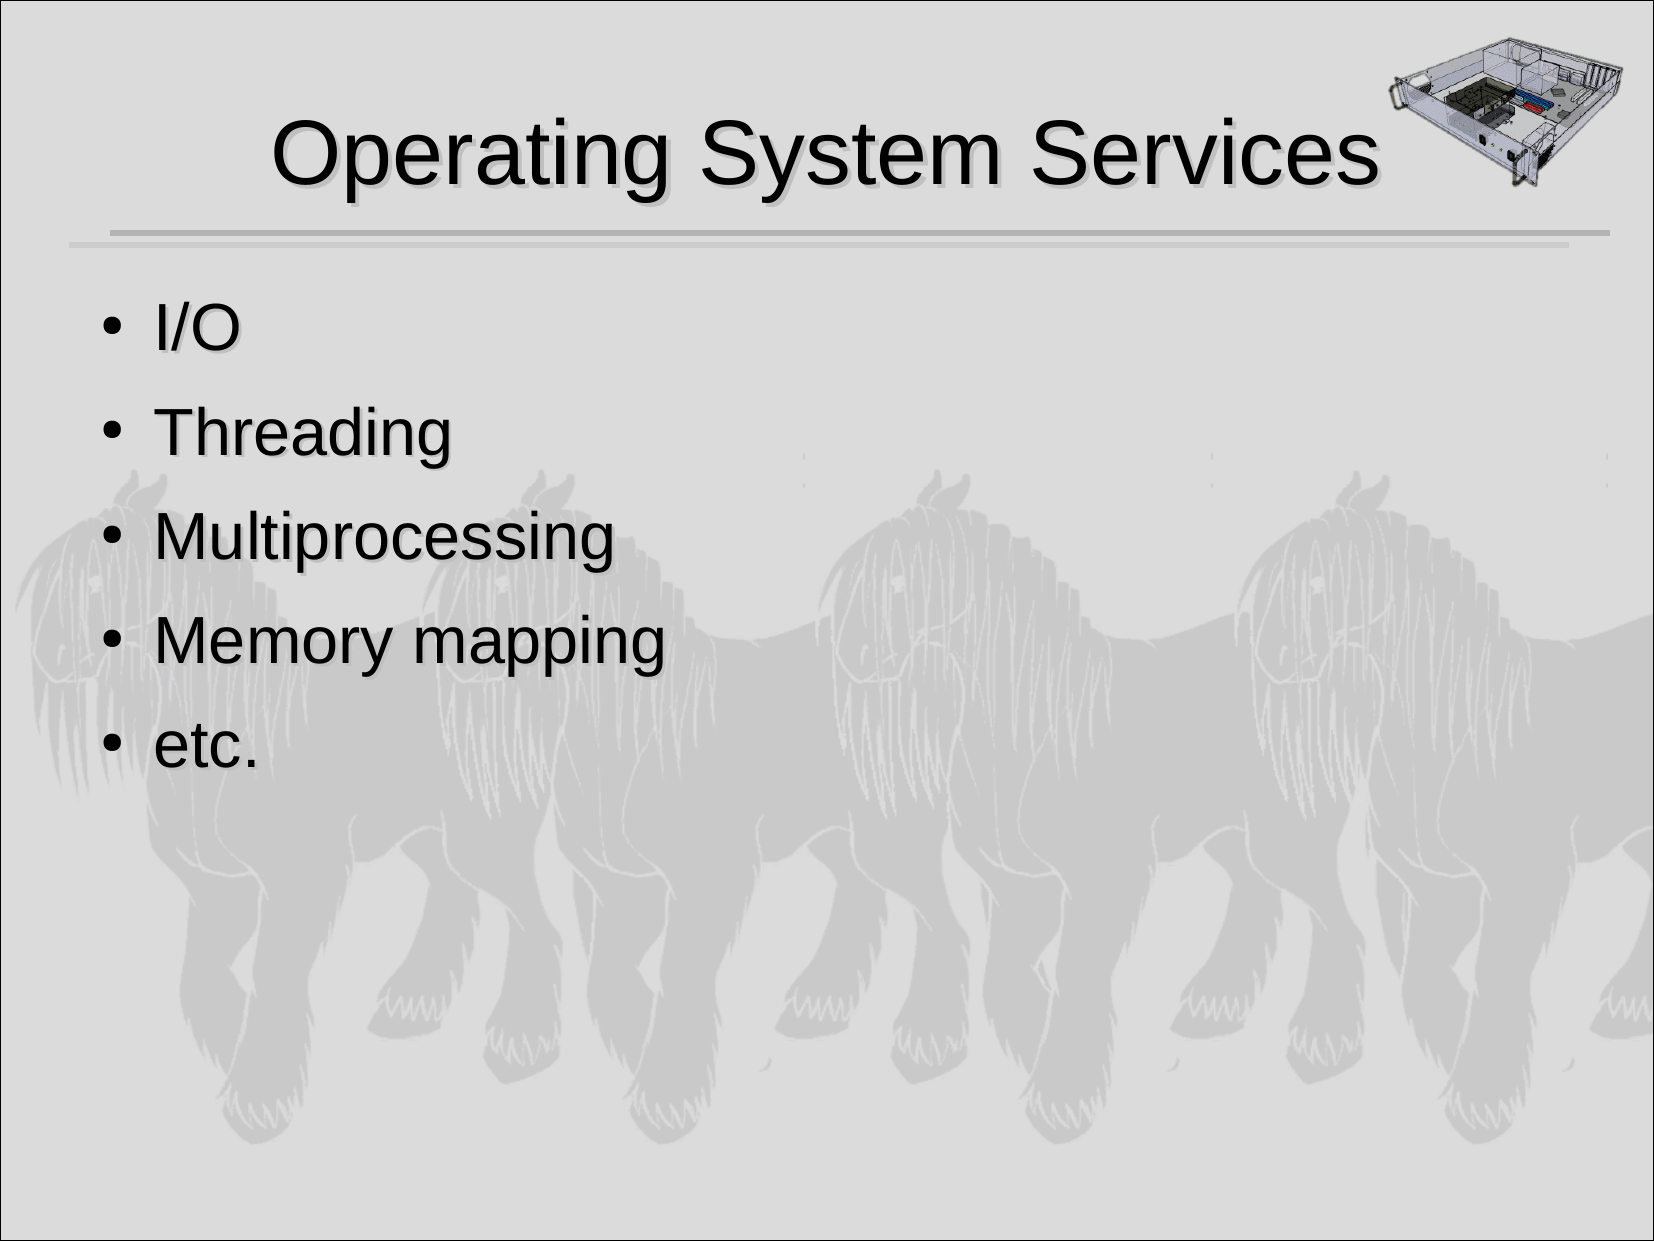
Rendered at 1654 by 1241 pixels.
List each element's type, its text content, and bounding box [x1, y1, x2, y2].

title Operating System Services [82, 49, 1571, 257]
picture [1387, 36, 1624, 188]
list I/O Threading Multiprocessing Memory mapping etc. [82, 290, 1571, 1109]
